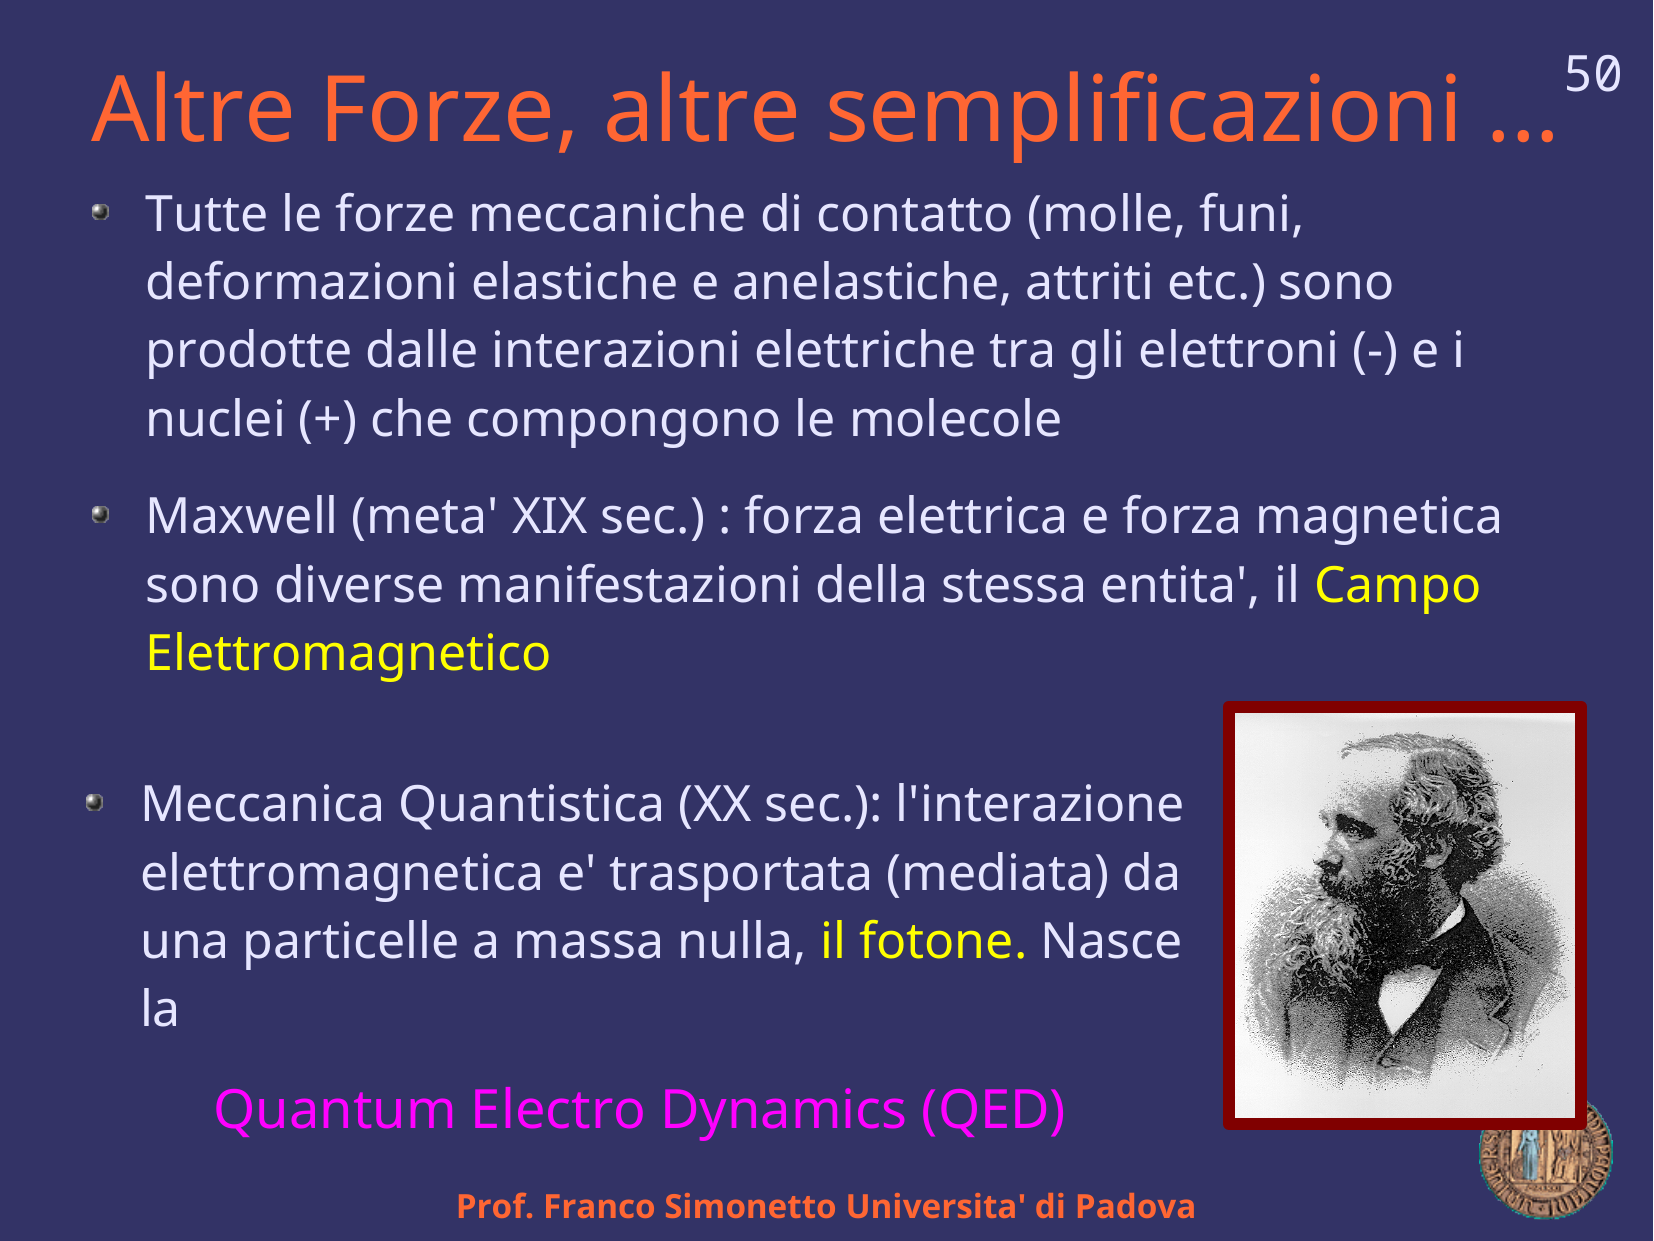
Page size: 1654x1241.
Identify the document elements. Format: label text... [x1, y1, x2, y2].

picture [1234, 712, 1576, 1118]
picture [1479, 1087, 1613, 1221]
list Meccanica Quantistica (XX sec.): l'interazione elettromagnetica e' trasportata (mediata) da una particelle a massa nulla, il fotone. Nasce la Quantum Electro Dynamics (QED) [69, 768, 1195, 1152]
list Tutte le forze meccaniche di contatto (molle, funi, deformazioni elastiche e anelastiche, attriti etc.) sono prodotte dalle interazioni elettriche tra gli elettroni (-) e i nuclei (+) che compongono le molecole Maxwell (meta' XIX sec.) : forza elettrica e forza magnetica sono diverse manifestazioni della stessa entita', il Campo Elettromagnetico [75, 177, 1563, 703]
title Altre Forze, altre semplificazioni ... [82, 55, 1571, 156]
